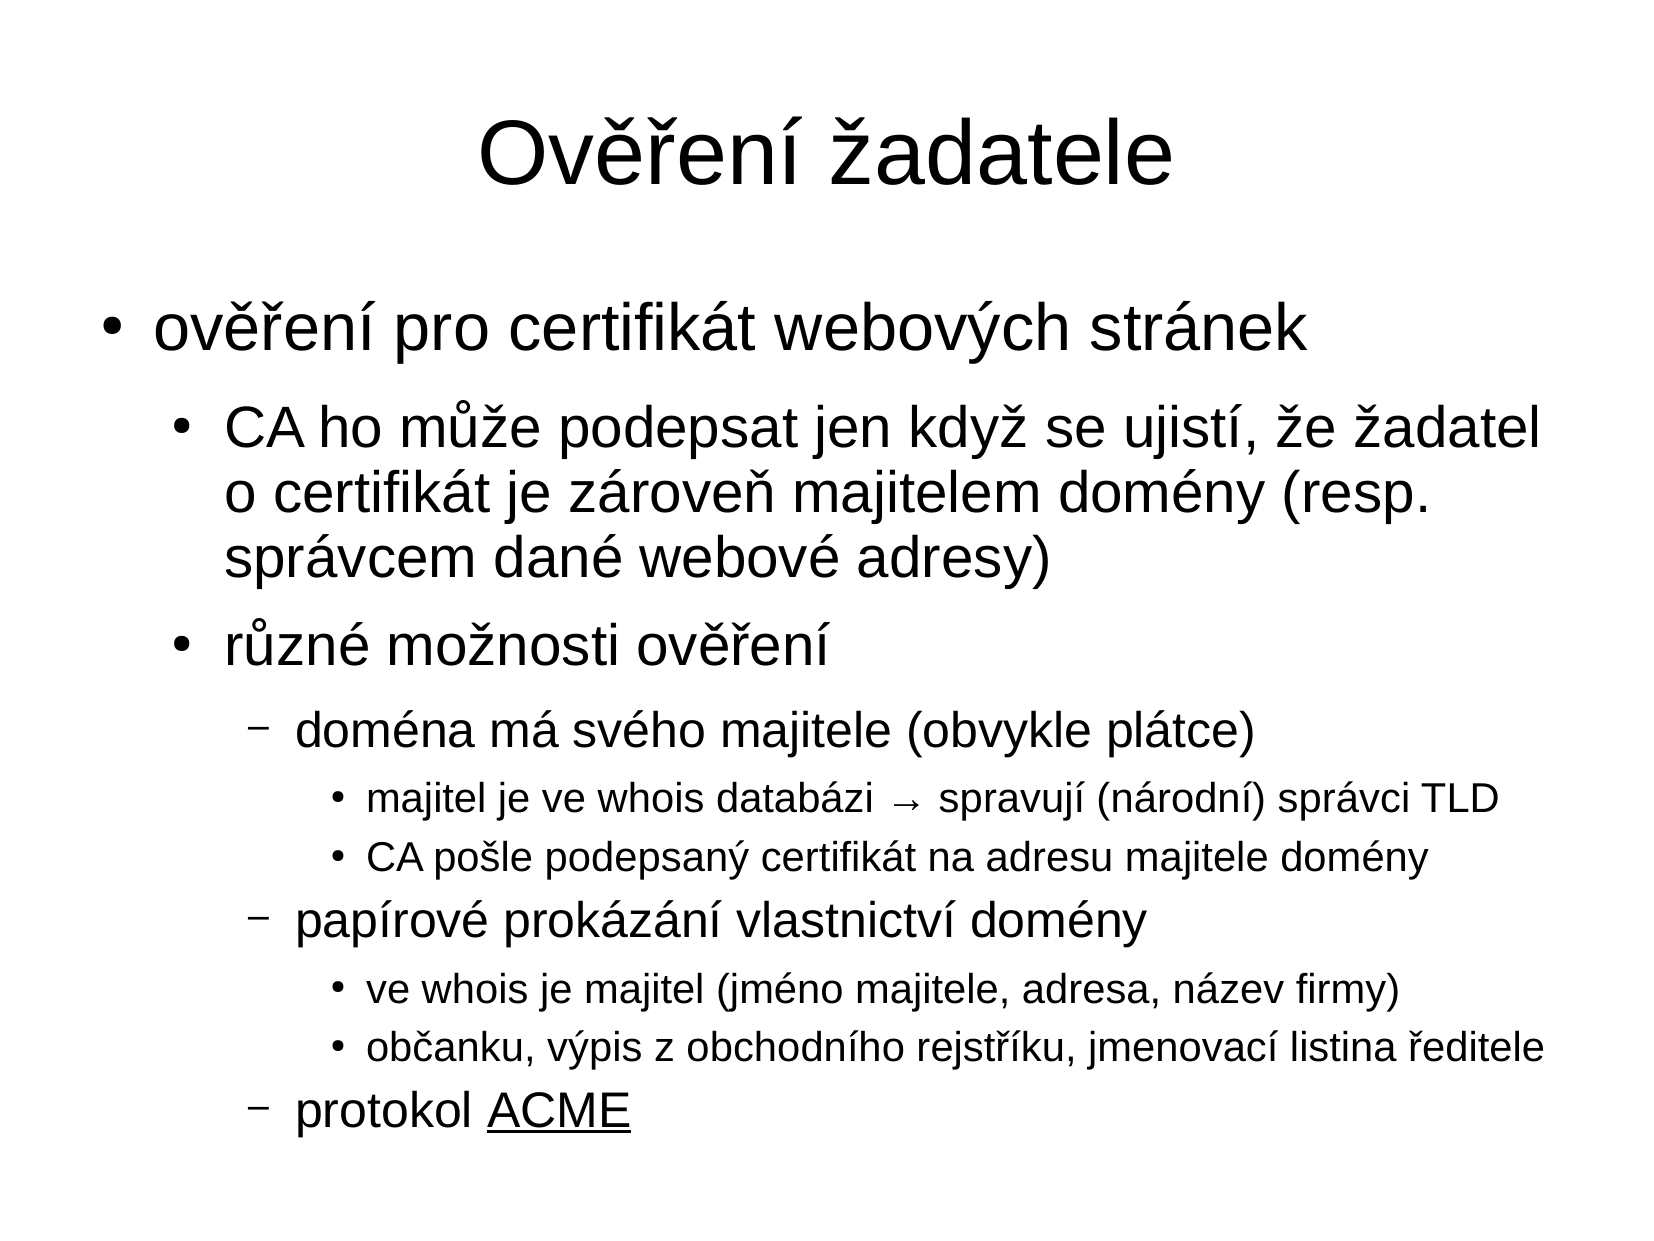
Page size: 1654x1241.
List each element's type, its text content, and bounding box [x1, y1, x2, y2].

list ověření pro certifikát webových stránek CA ho může podepsat jen když se ujistí, že žadatel o certifikát je zároveň majitelem domény (resp. správcem dané webové adresy) různé možnosti ověření doména má svého majitele (obvykle plátce) majitel je ve whois databázi → spravují (národní) správci TLD CA pošle podepsaný certifikát na adresu majitele domény papírové prokázání vlastnictví domény ve whois je majitel (jméno majitele, adresa, název firmy) občanku, výpis z obchodního rejstříku, jmenovací listina ředitele protokol ACME [82, 290, 1571, 1138]
title Ověření žadatele [82, 49, 1571, 257]
